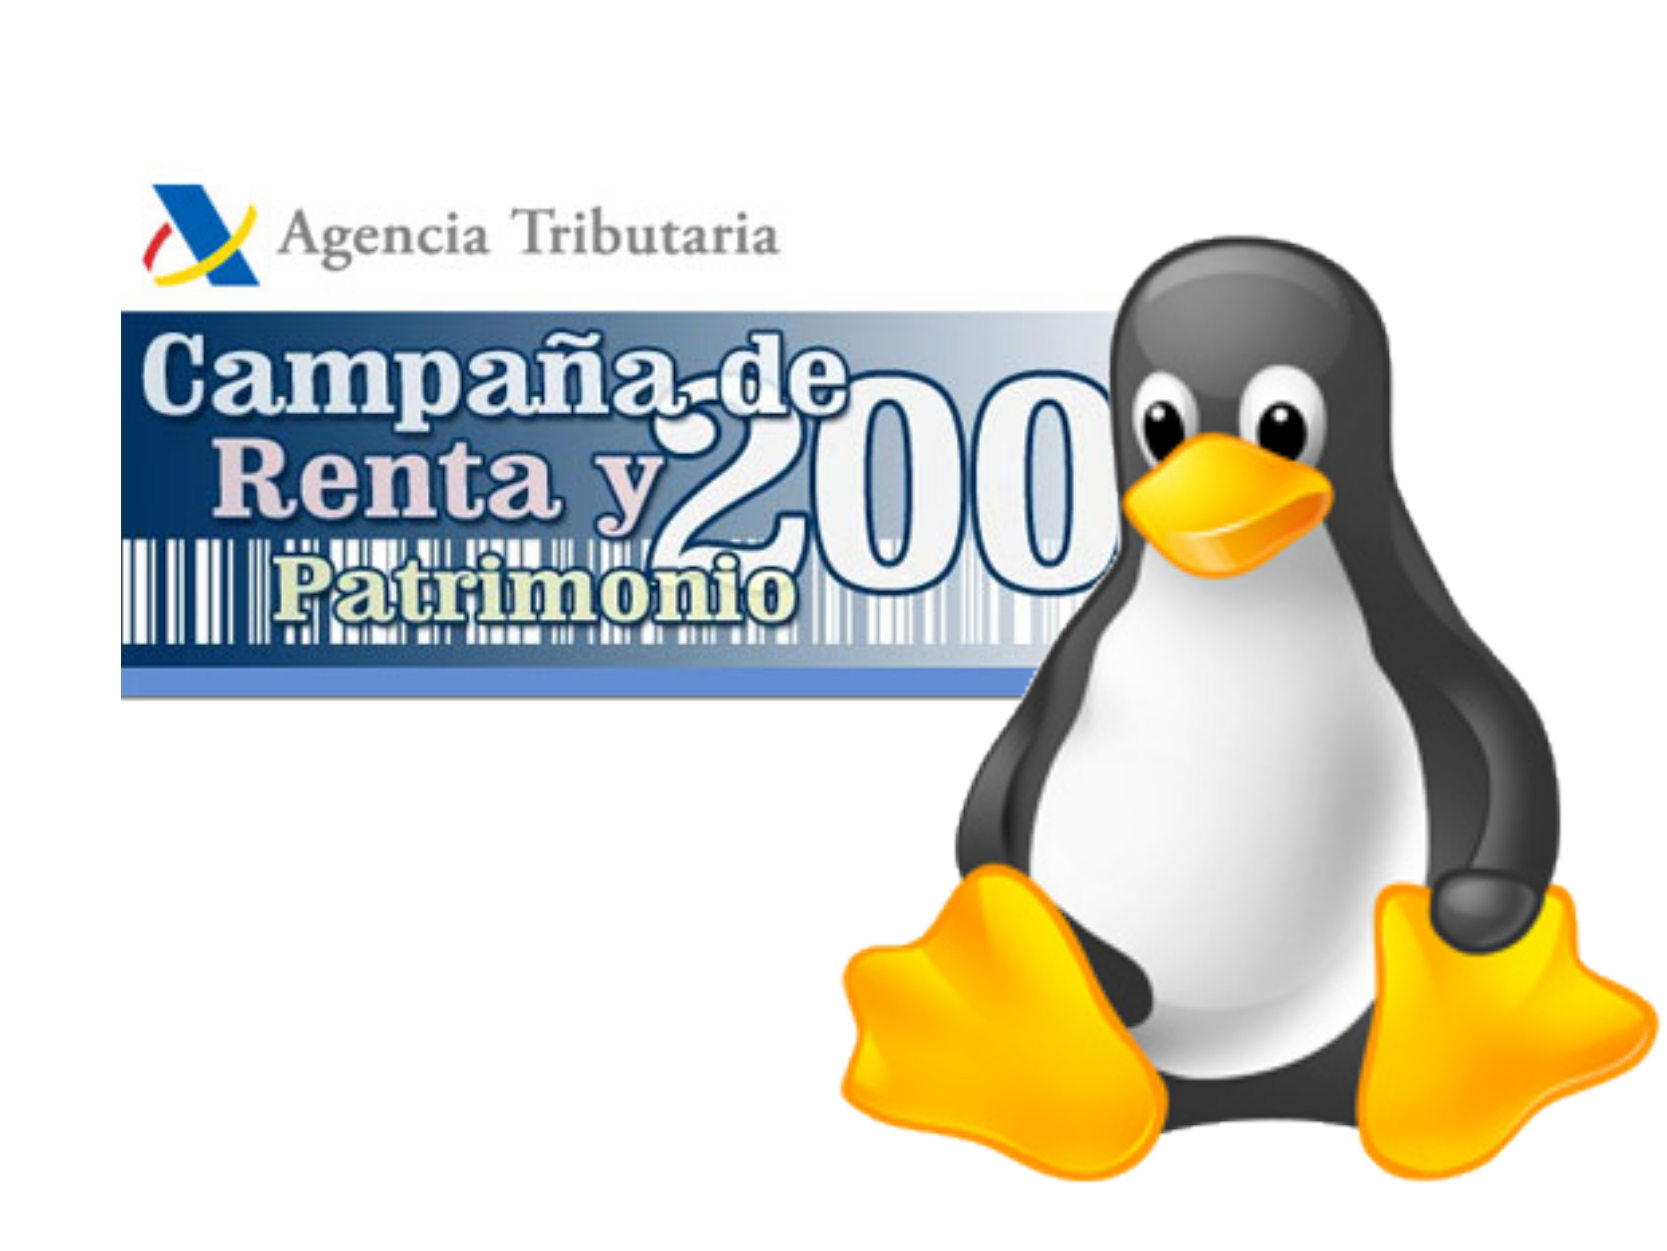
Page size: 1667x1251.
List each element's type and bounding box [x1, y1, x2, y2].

picture [121, 129, 1667, 1251]
